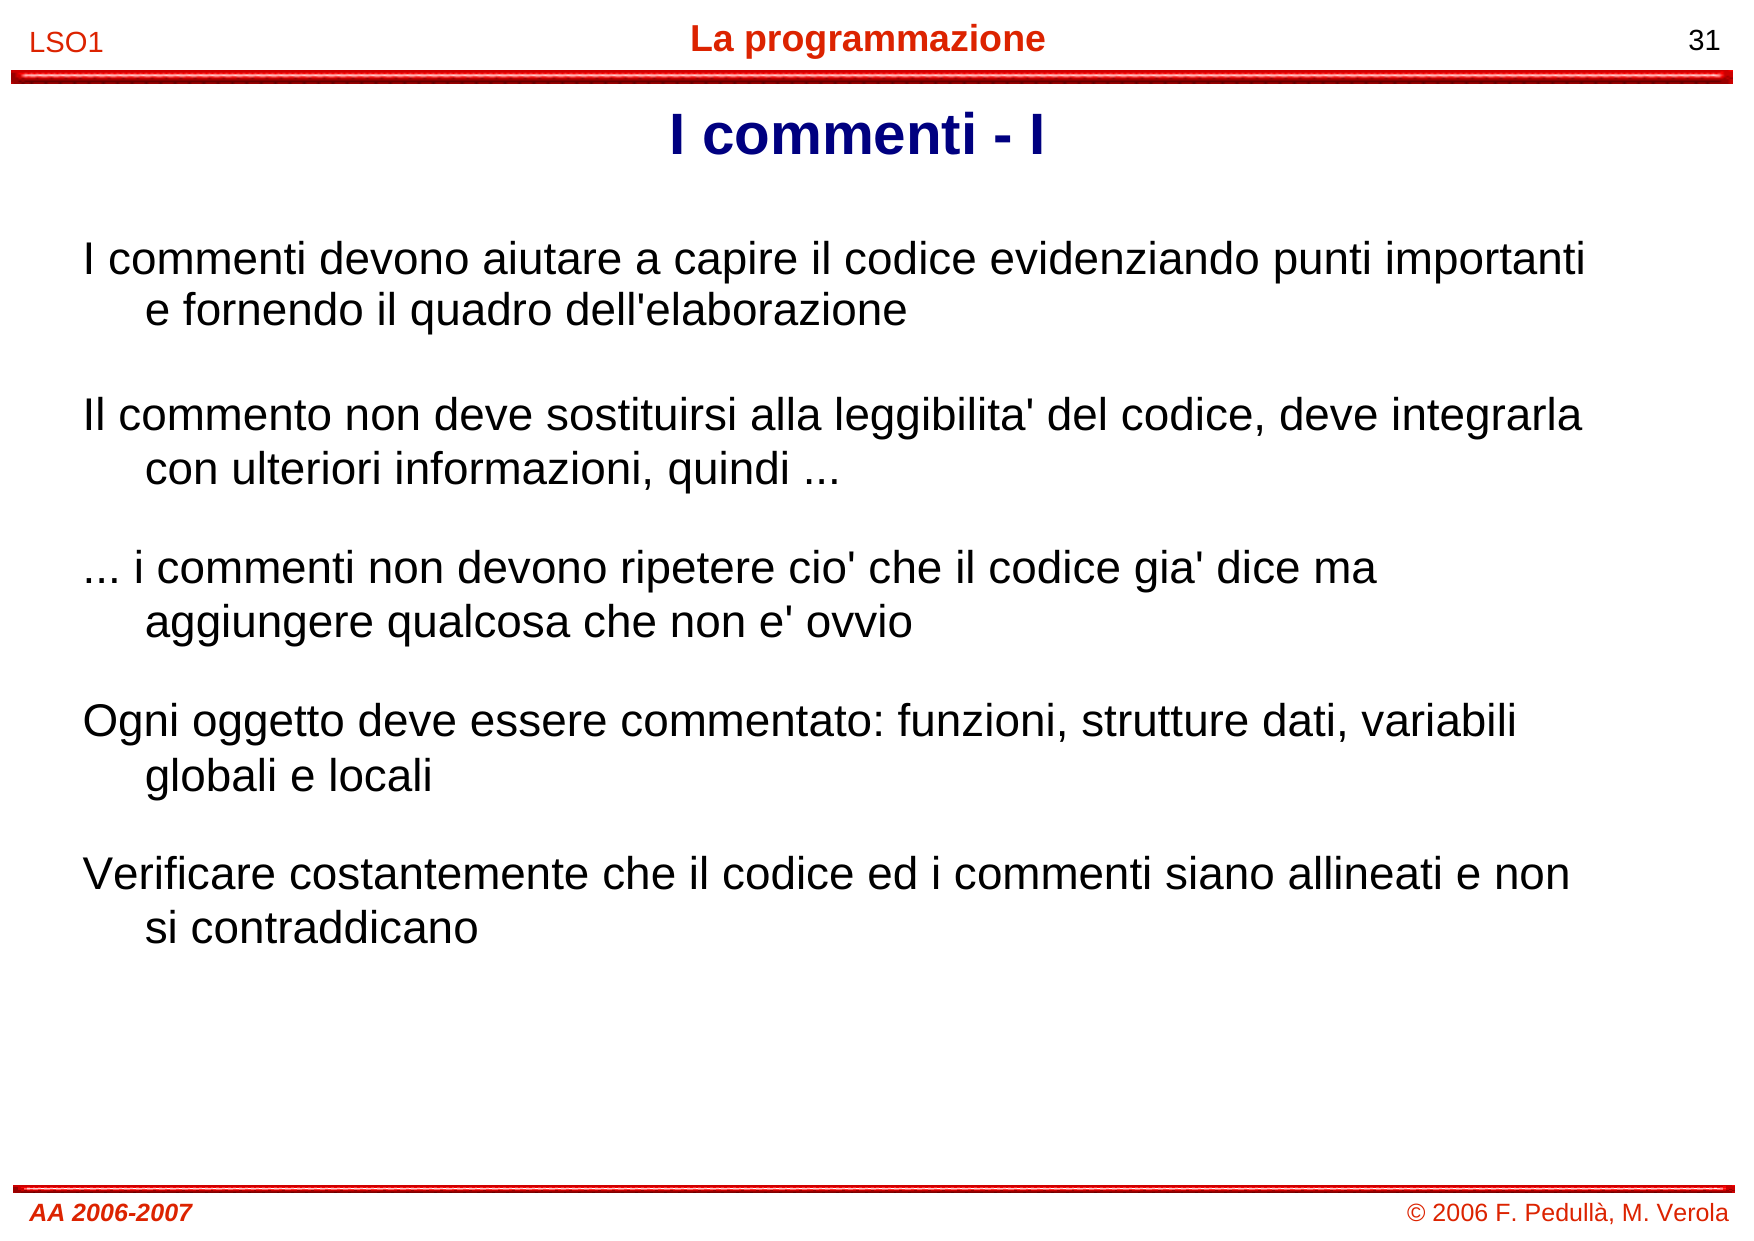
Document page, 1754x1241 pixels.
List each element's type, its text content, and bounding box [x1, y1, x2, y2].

text_box I commenti - I [386, 98, 1330, 187]
list I commenti devono aiutare a capire il codice evidenziando punti importanti e fornendo il quadro dell'elaborazione Il commento non deve sostituirsi alla leggibilita' del codice, deve integrarla con ulteriori informazioni, quindi ... ... i commenti non devono ripetere cio' che il codice gia' dice ma aggiungere qualcosa che non e' ovvio Ogni oggetto deve essere commentato: funzioni, strutture dati, variabili globali e locali Verificare costantemente che il codice ed i commenti siano allineati e non si contraddicano [82, 233, 1605, 1088]
picture [13, 1185, 1735, 1193]
picture [11, 70, 1733, 84]
